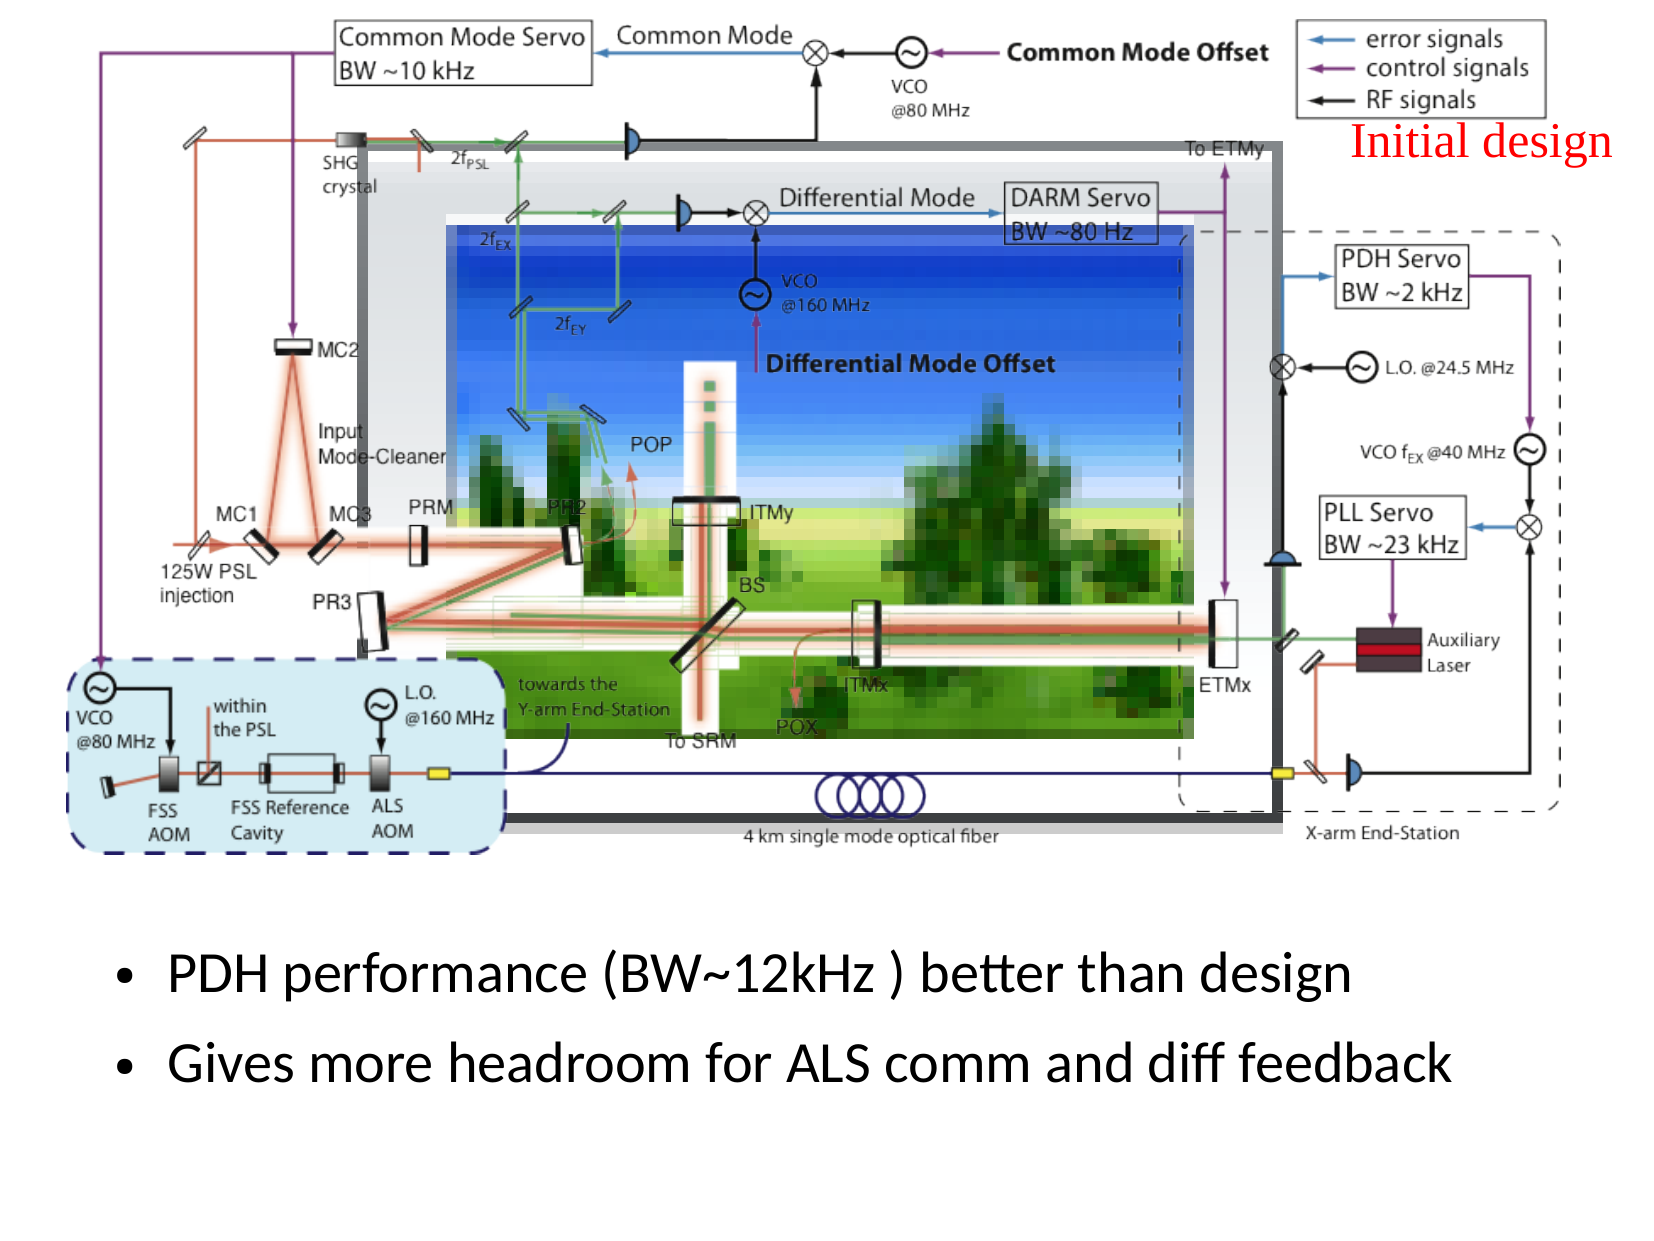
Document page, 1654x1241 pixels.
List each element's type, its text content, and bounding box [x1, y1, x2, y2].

text_box Initial design [1350, 112, 1614, 174]
list PDH performance (BW~12kHz ) better than design Gives more headroom for ALS comm and diff feedback [81, 890, 1510, 1156]
picture [66, 19, 1561, 855]
